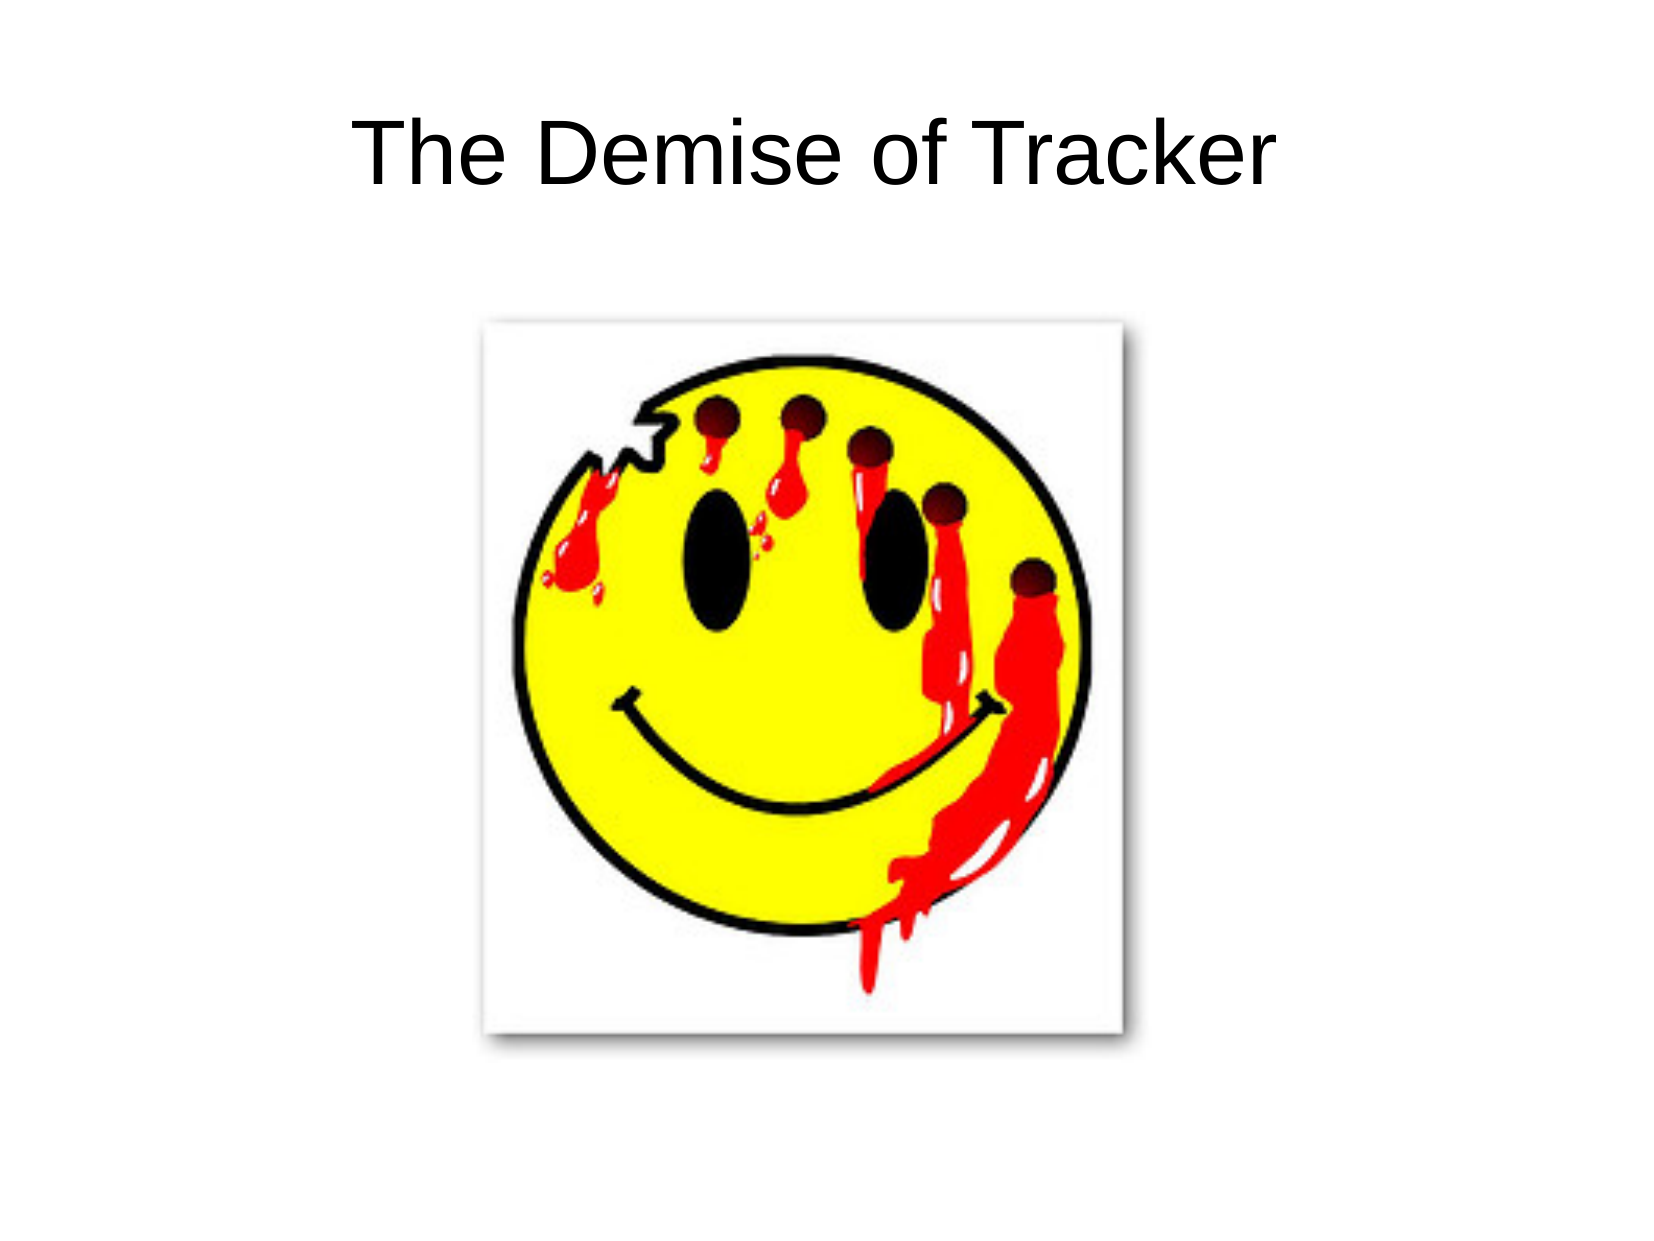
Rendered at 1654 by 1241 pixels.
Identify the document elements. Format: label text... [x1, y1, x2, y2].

picture [472, 311, 1152, 1063]
title The Demise of Tracker [82, 49, 1571, 257]
